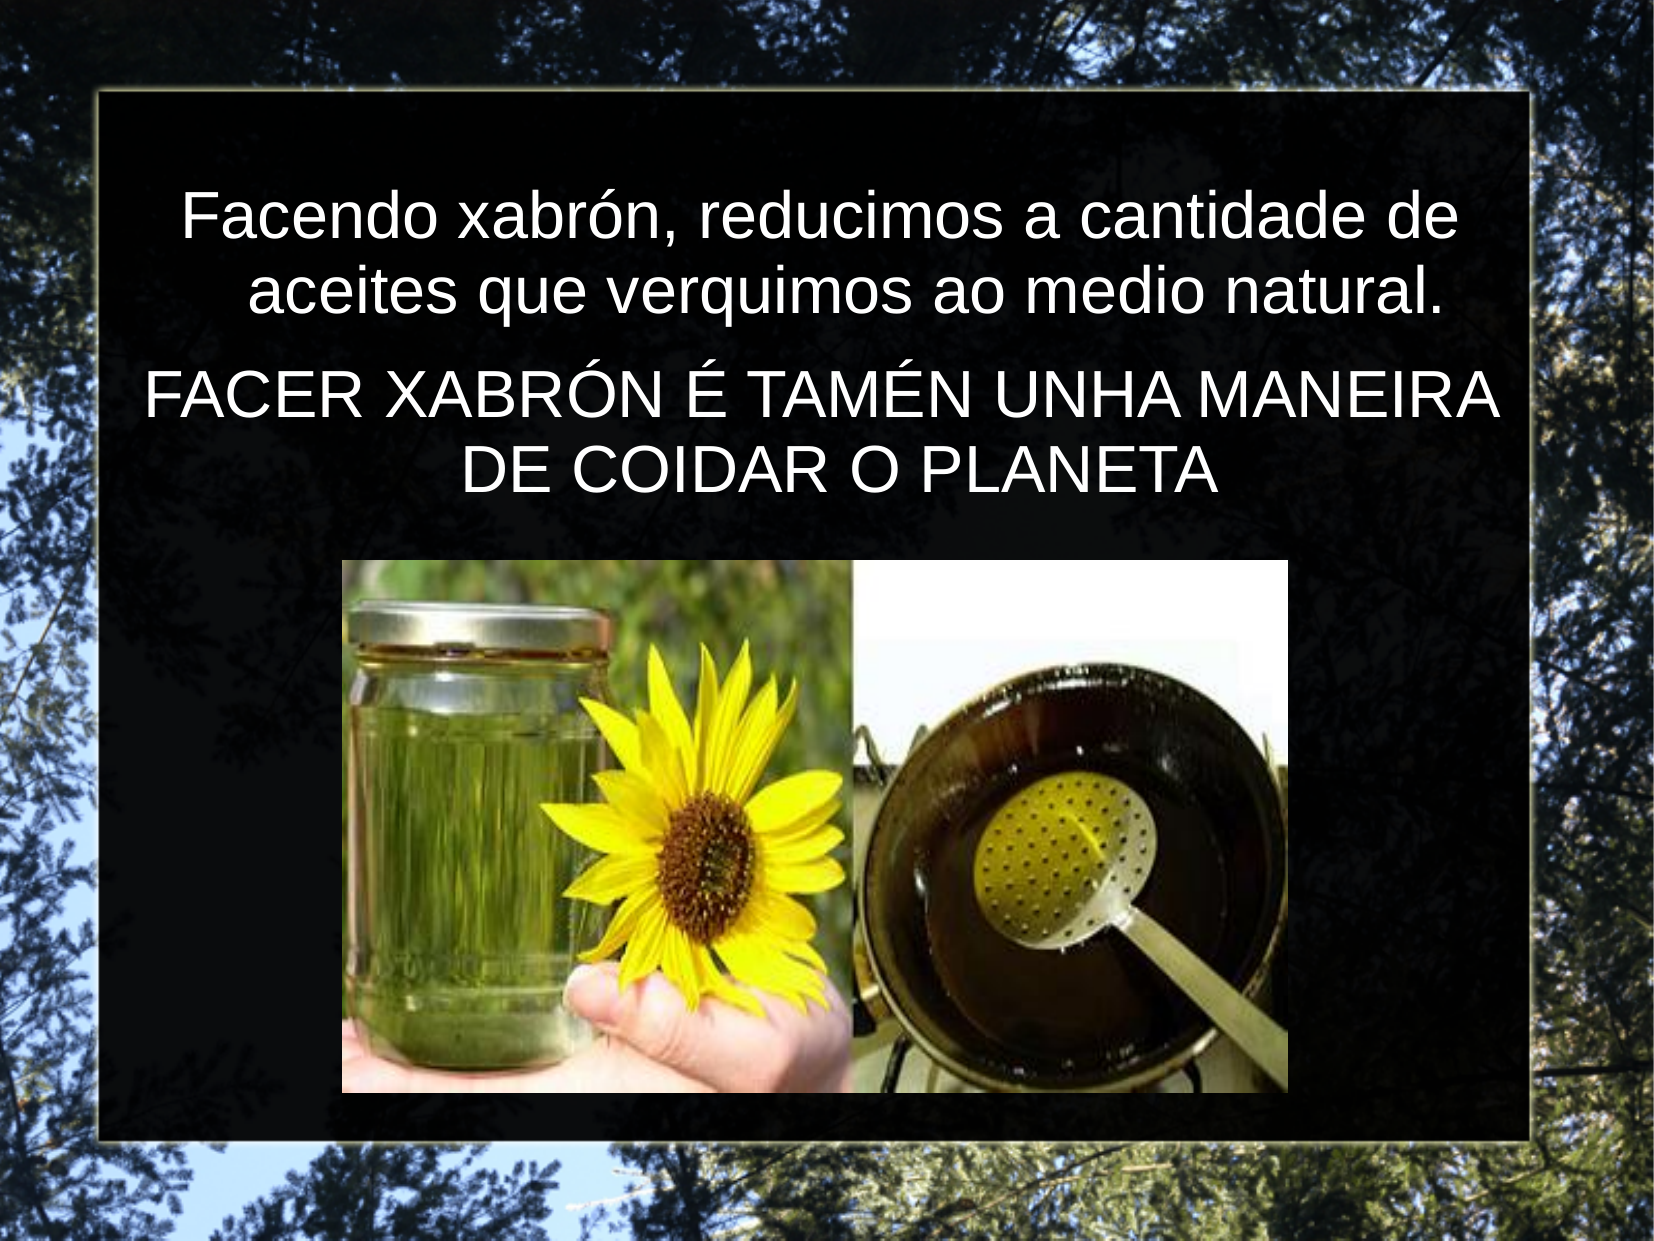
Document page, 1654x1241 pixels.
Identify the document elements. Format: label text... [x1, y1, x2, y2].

picture [0, 0, 1654, 1241]
list Facendo xabrón, reducimos a cantidade de aceites que verquimos ao medio natural. FACER XABRÓN É TAMÉN UNHA MANEIRA DE COIDAR O PLANETA [118, 177, 1506, 1010]
